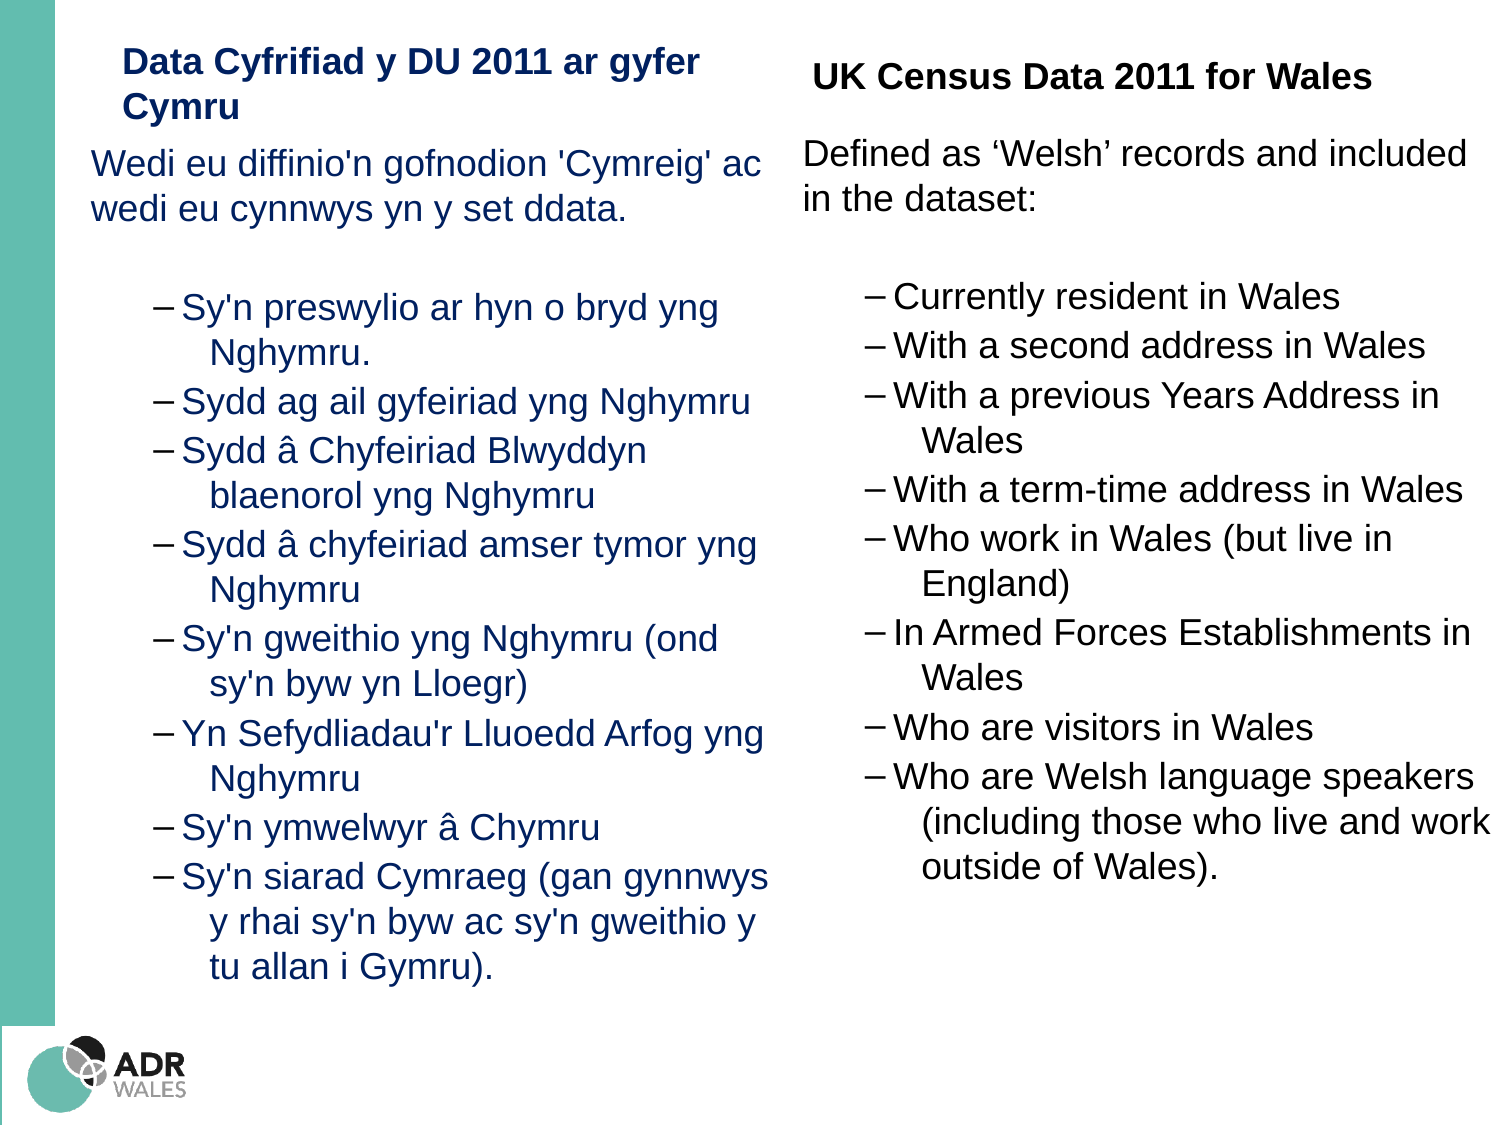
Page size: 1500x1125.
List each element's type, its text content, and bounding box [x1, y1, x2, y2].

text_box Defined as ‘Welsh’ records and included in the dataset: Currently resident in Wales With a second address in Wales With a previous Years Address in Wales With a term-time address in Wales Who work in Wales (but live in England) In Armed Forces Establishments in Wales Who are visitors in Wales Who are Welsh language speakers (including those who live and work outside of Wales). [787, 121, 1500, 1071]
text_box Wedi eu diffinio'n gofnodion 'Cymreig' ac wedi eu cynnwys yn y set ddata. Sy'n preswylio ar hyn o bryd yng Nghymru. Sydd ag ail gyfeiriad yng Nghymru Sydd â Chyfeiriad Blwyddyn blaenorol yng Nghymru Sydd â chyfeiriad amser tymor yng Nghymru Sy'n gweithio yng Nghymru (ond sy'n byw yn Lloegr) Yn Sefydliadau'r Lluoedd Arfog yng Nghymru Sy'n ymwelwyr â Chymru Sy'n siarad Cymraeg (gan gynnwys y rhai sy'n byw ac sy'n gweithio y tu allan i Gymru). [75, 131, 795, 1082]
title UK Census Data 2011 for Wales [787, 26, 1398, 122]
picture [2, 1025, 213, 1125]
text_box Data Cyfrifiad y DU 2011 ar gyfer Cymru [107, 29, 718, 125]
